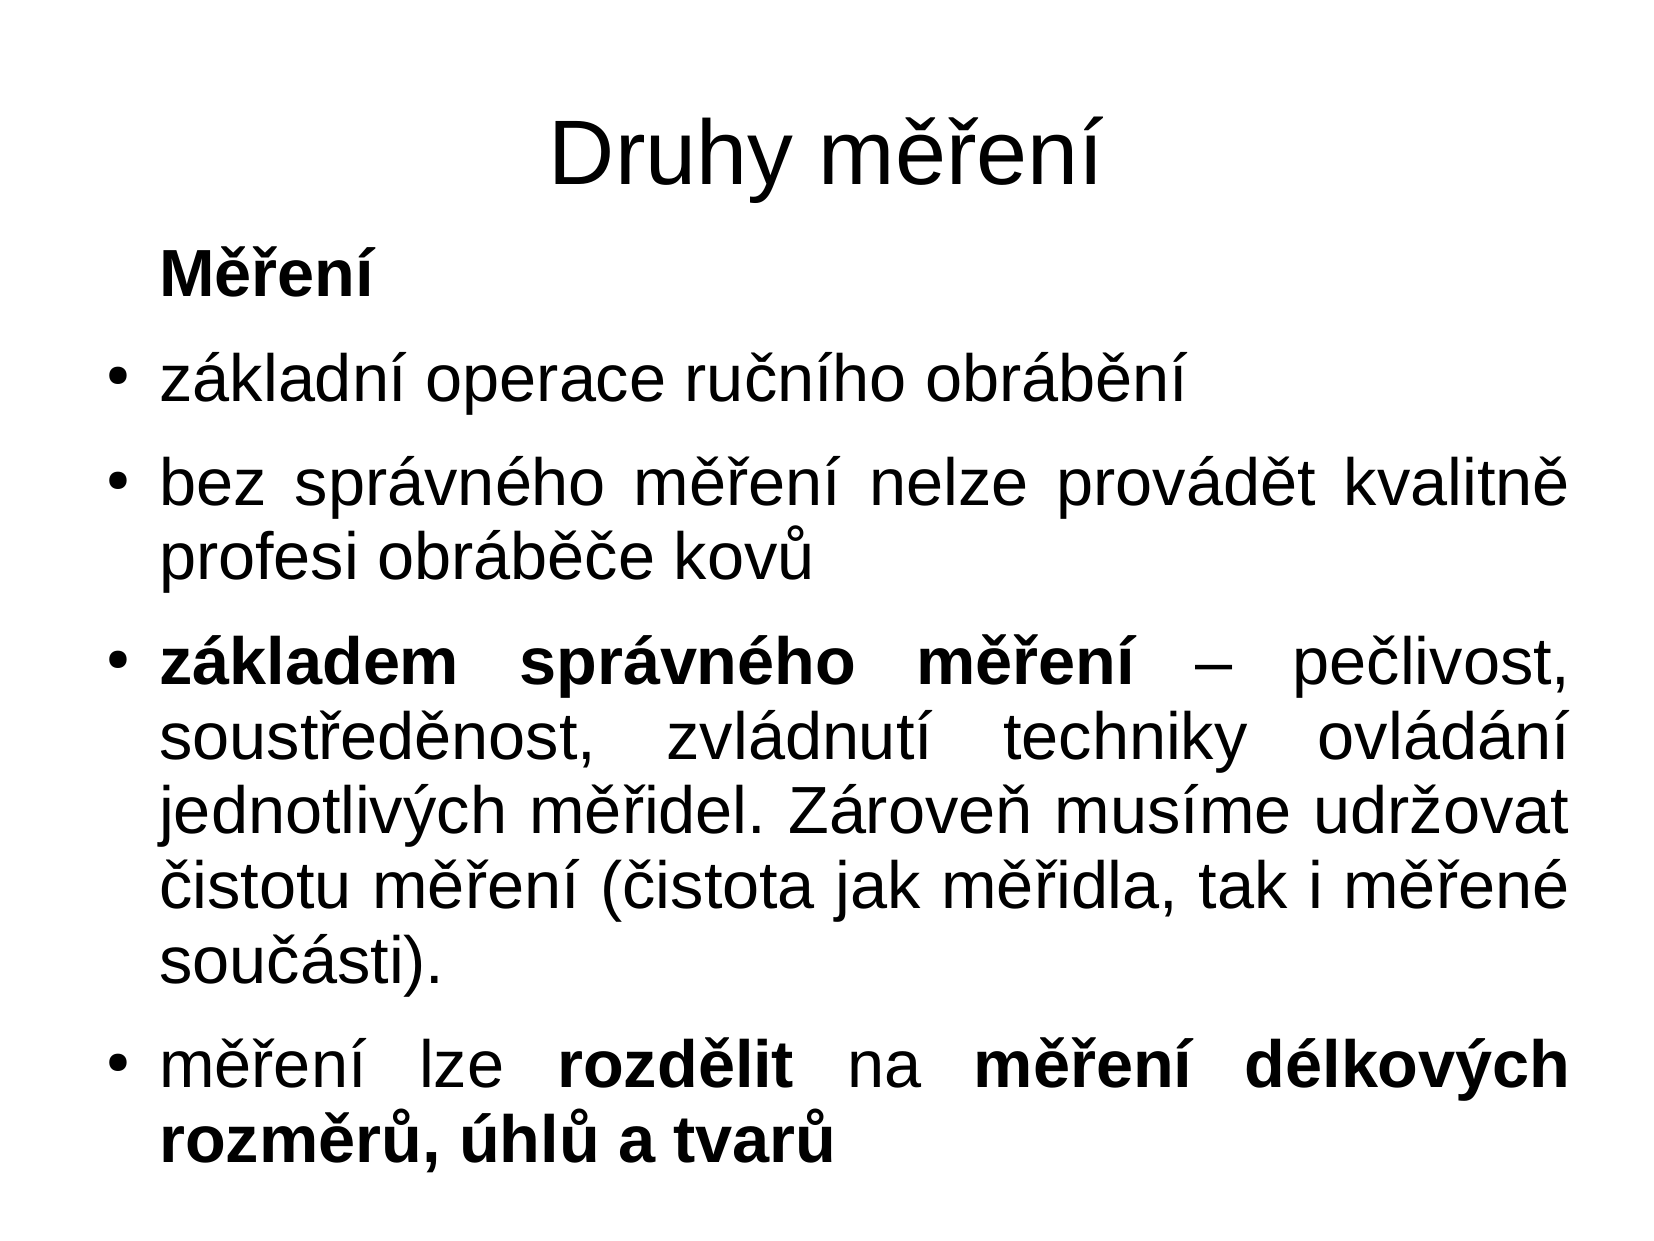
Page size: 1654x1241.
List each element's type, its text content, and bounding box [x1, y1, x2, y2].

title Druhy měření [82, 49, 1571, 257]
list Měření základní operace ručního obrábění bez správného měření nelze provádět kvalitně profesi obráběče kovů základem správného měření – pečlivost, soustředěnost, zvládnutí techniky ovládání jednotlivých měřidel. Zároveň musíme udržovat čistotu měření (čistota jak měřidla, tak i měřené součásti). měření lze rozdělit na měření délkových rozměrů, úhlů a tvarů [88, 236, 1571, 1236]
